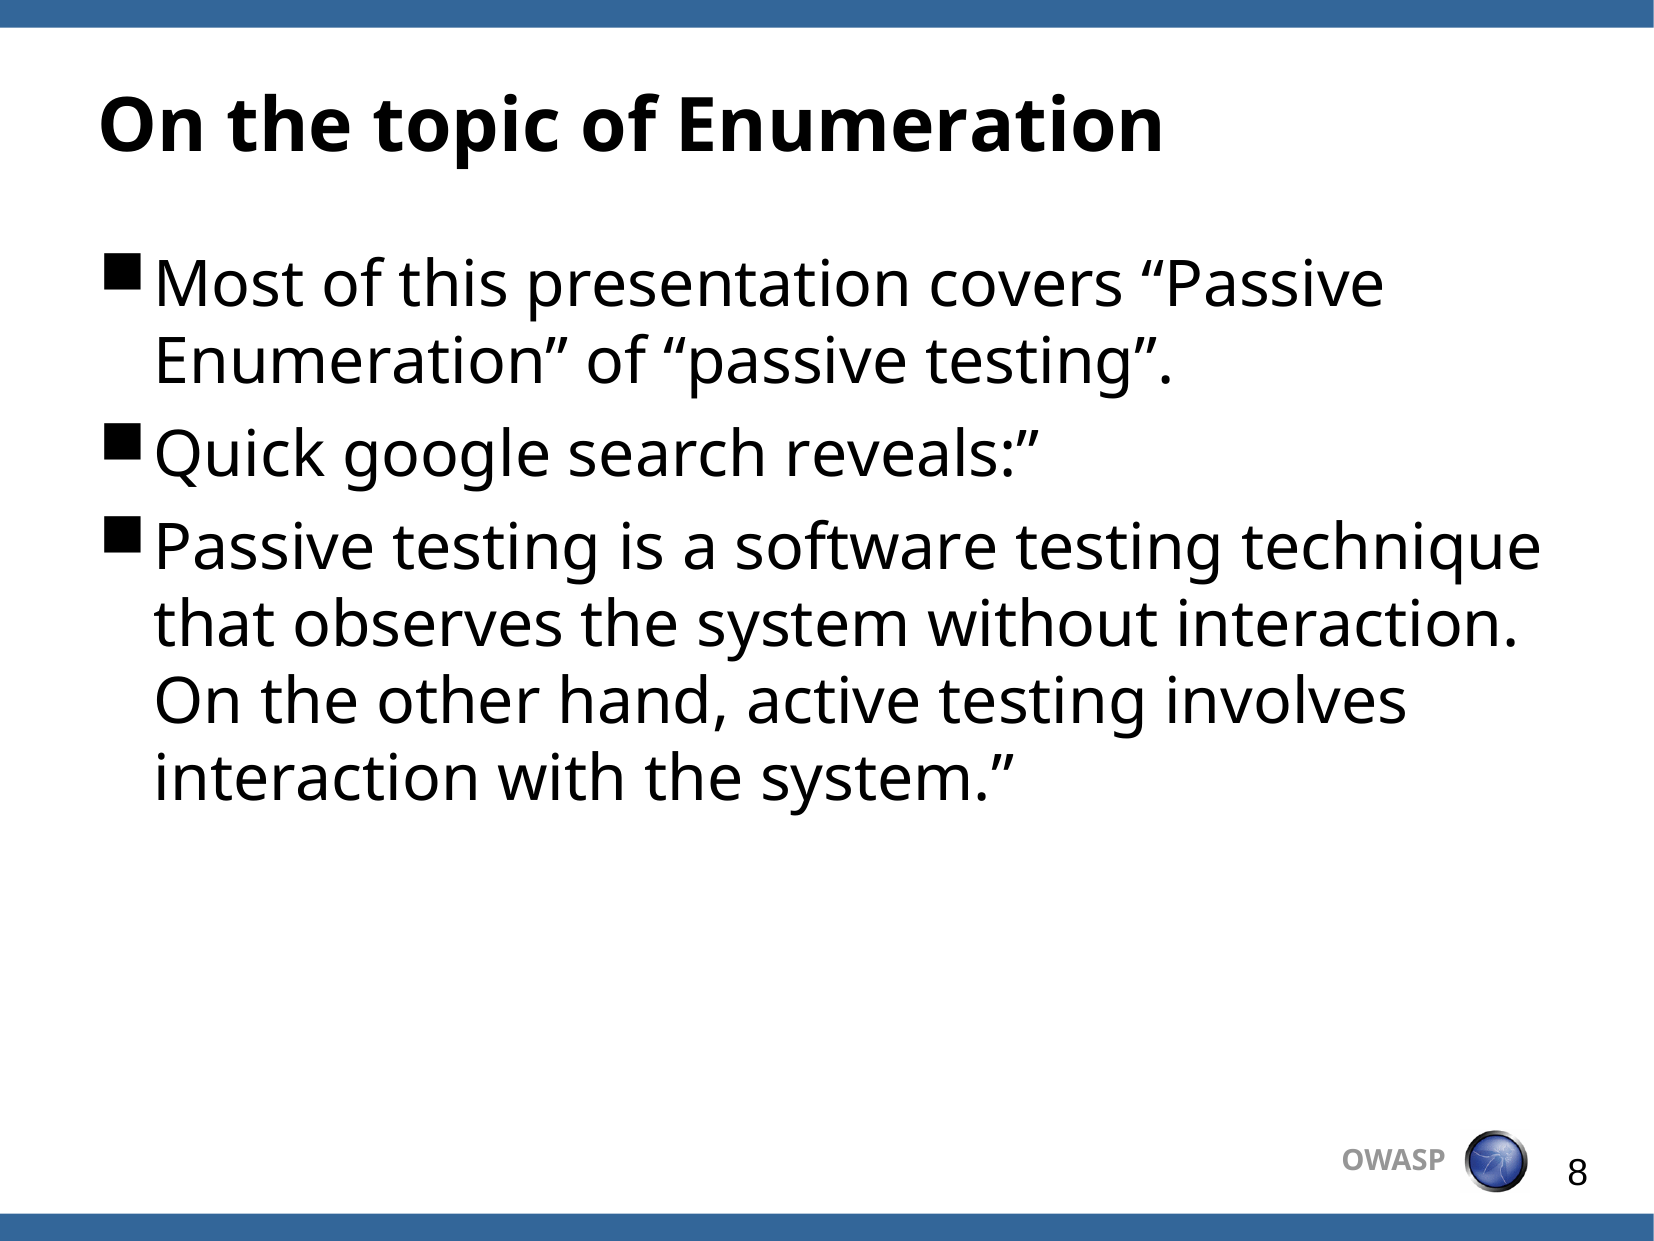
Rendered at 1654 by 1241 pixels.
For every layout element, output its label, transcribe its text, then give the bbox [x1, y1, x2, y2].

picture [1460, 1129, 1530, 1193]
list Most of this presentation covers “Passive Enumeration” of “passive testing”. Quick google search reveals:” Passive testing is a software testing technique that observes the system without interaction. On the other hand, active testing involves interaction with the system.” [82, 234, 1571, 1108]
title On the topic of Enumeration [82, 35, 1571, 207]
